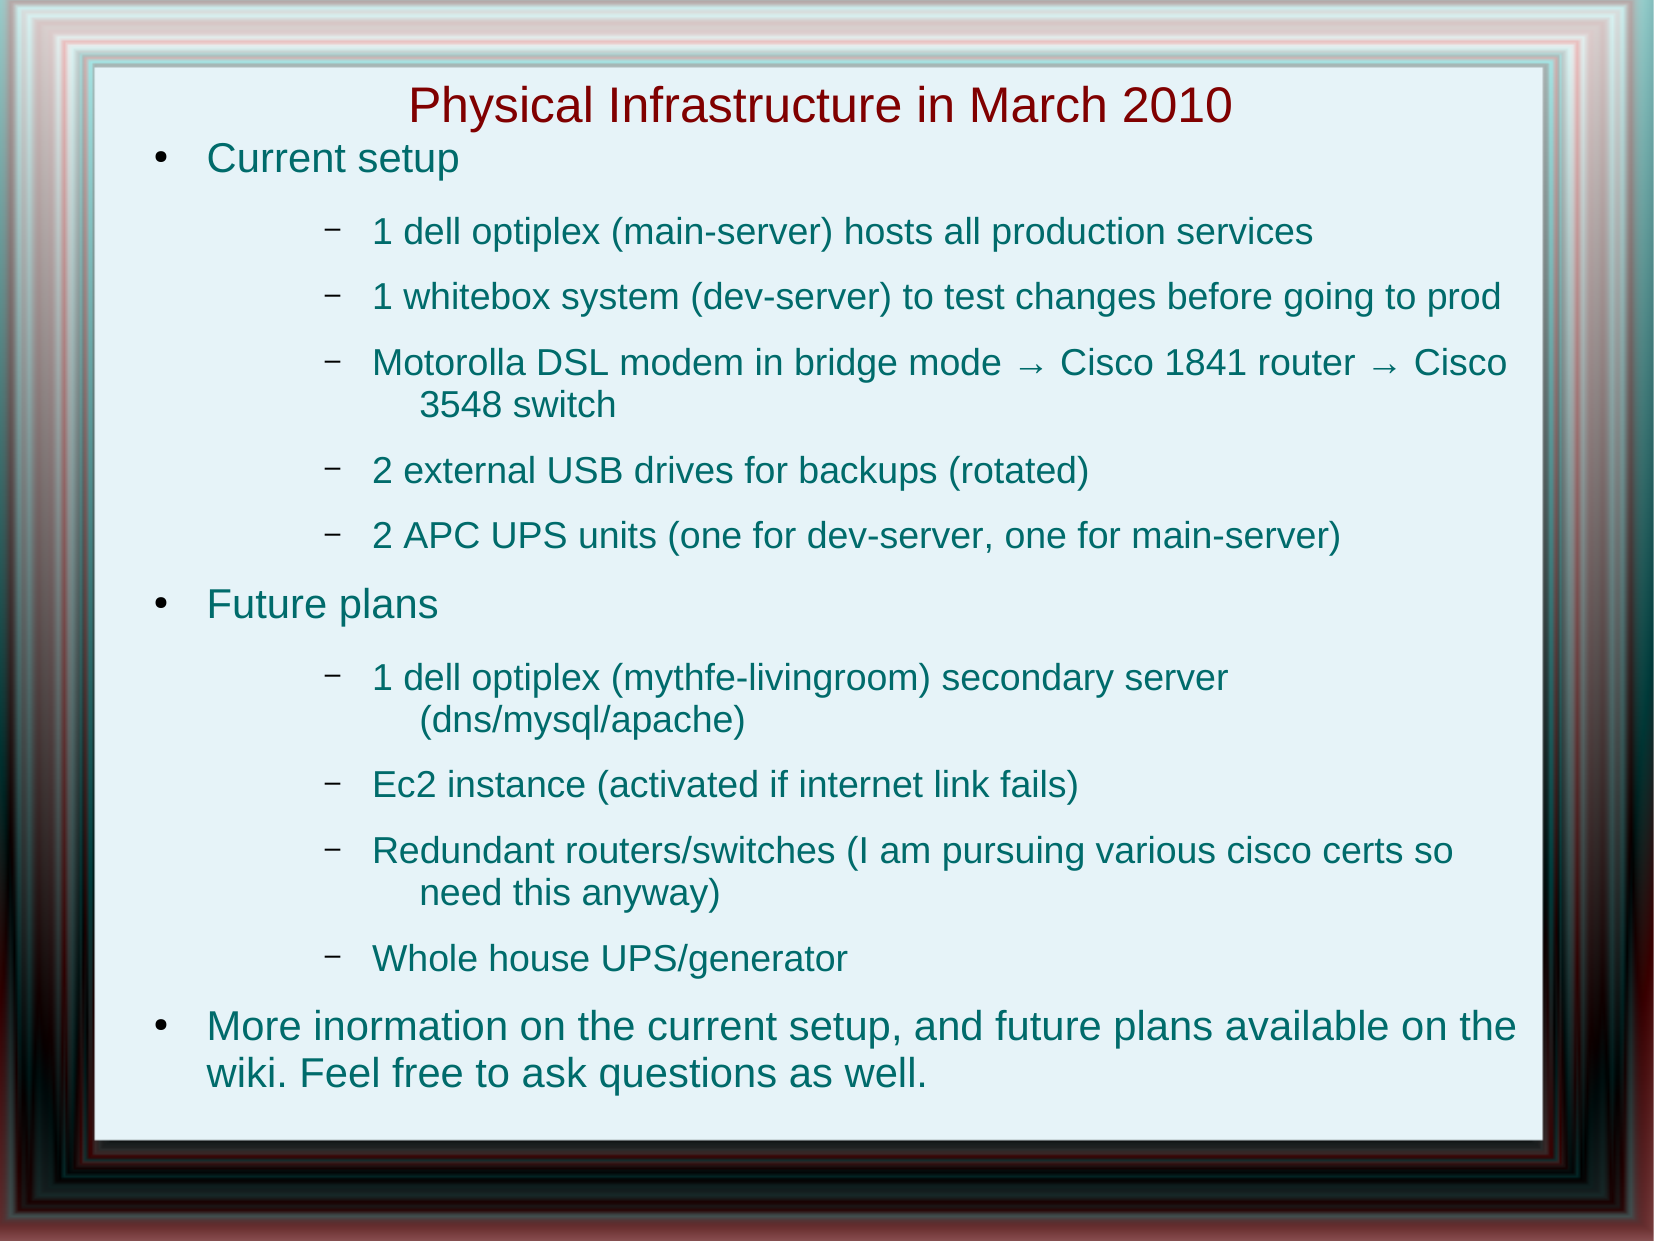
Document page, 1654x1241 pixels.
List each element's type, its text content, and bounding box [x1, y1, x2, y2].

picture [0, 0, 1654, 1241]
list Current setup 1 dell optiplex (main-server) hosts all production services 1 whitebox system (dev-server) to test changes before going to prod Motorolla DSL modem in bridge mode → Cisco 1841 router → Cisco 3548 switch 2 external USB drives for backups (rotated) 2 APC UPS units (one for dev-server, one for main-server) Future plans 1 dell optiplex (mythfe-livingroom) secondary server (dns/mysql/apache) Ec2 instance (activated if internet link fails) Redundant routers/switches (I am pursuing various cisco certs so need this anyway) Whole house UPS/generator More inormation on the current setup, and future plans available on the wiki. Feel free to ask questions as well. [135, 134, 1524, 1096]
title Physical Infrastructure in March 2010 [112, 77, 1530, 134]
